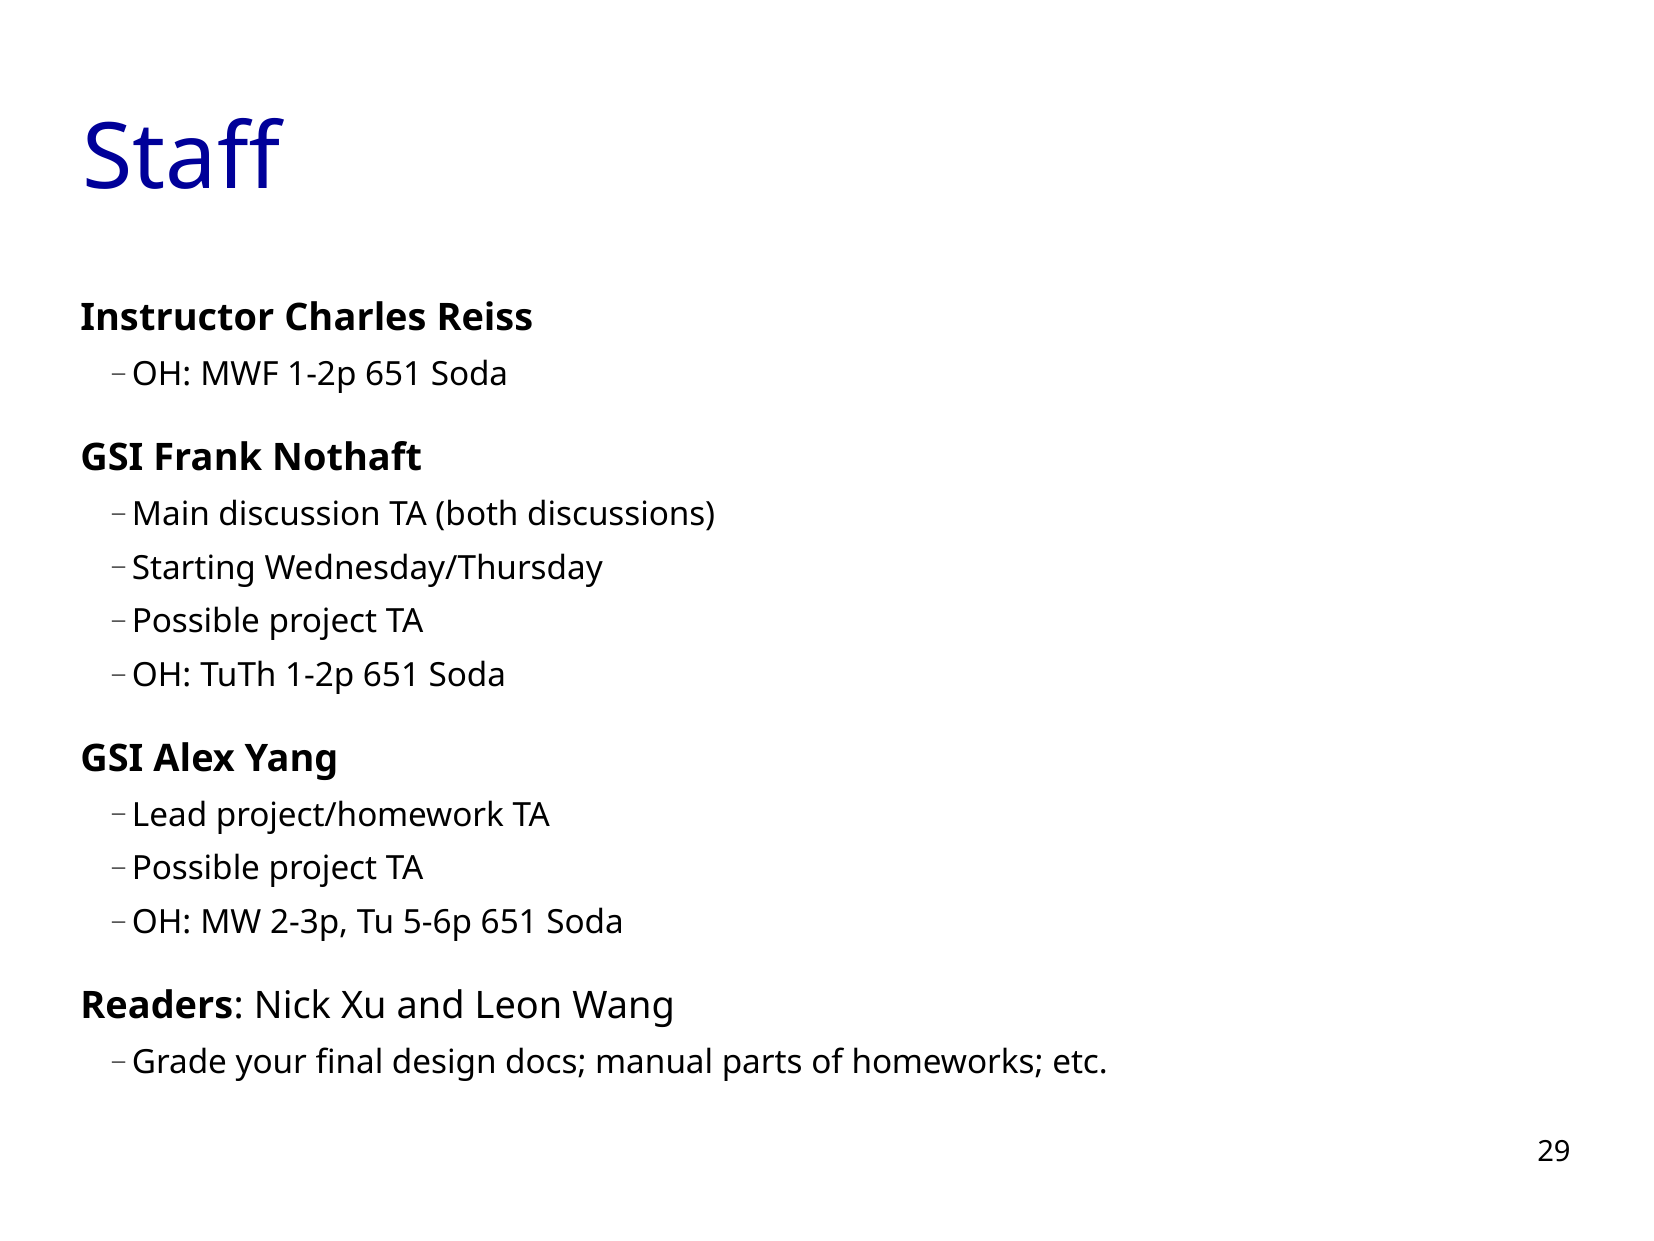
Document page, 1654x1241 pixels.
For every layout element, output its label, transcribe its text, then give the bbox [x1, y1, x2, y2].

list Instructor Charles Reiss OH: MWF 1-2p 651 Soda GSI Frank Nothaft Main discussion TA (both discussions) Starting Wednesday/Thursday Possible project TA OH: TuTh 1-2p 651 Soda GSI Alex Yang Lead project/homework TA Possible project TA OH: MW 2-3p, Tu 5-6p 651 Soda Readers: Nick Xu and Leon Wang Grade your final design docs; manual parts of homeworks; etc. [60, 290, 1571, 1096]
title Staff [82, 49, 1571, 257]
